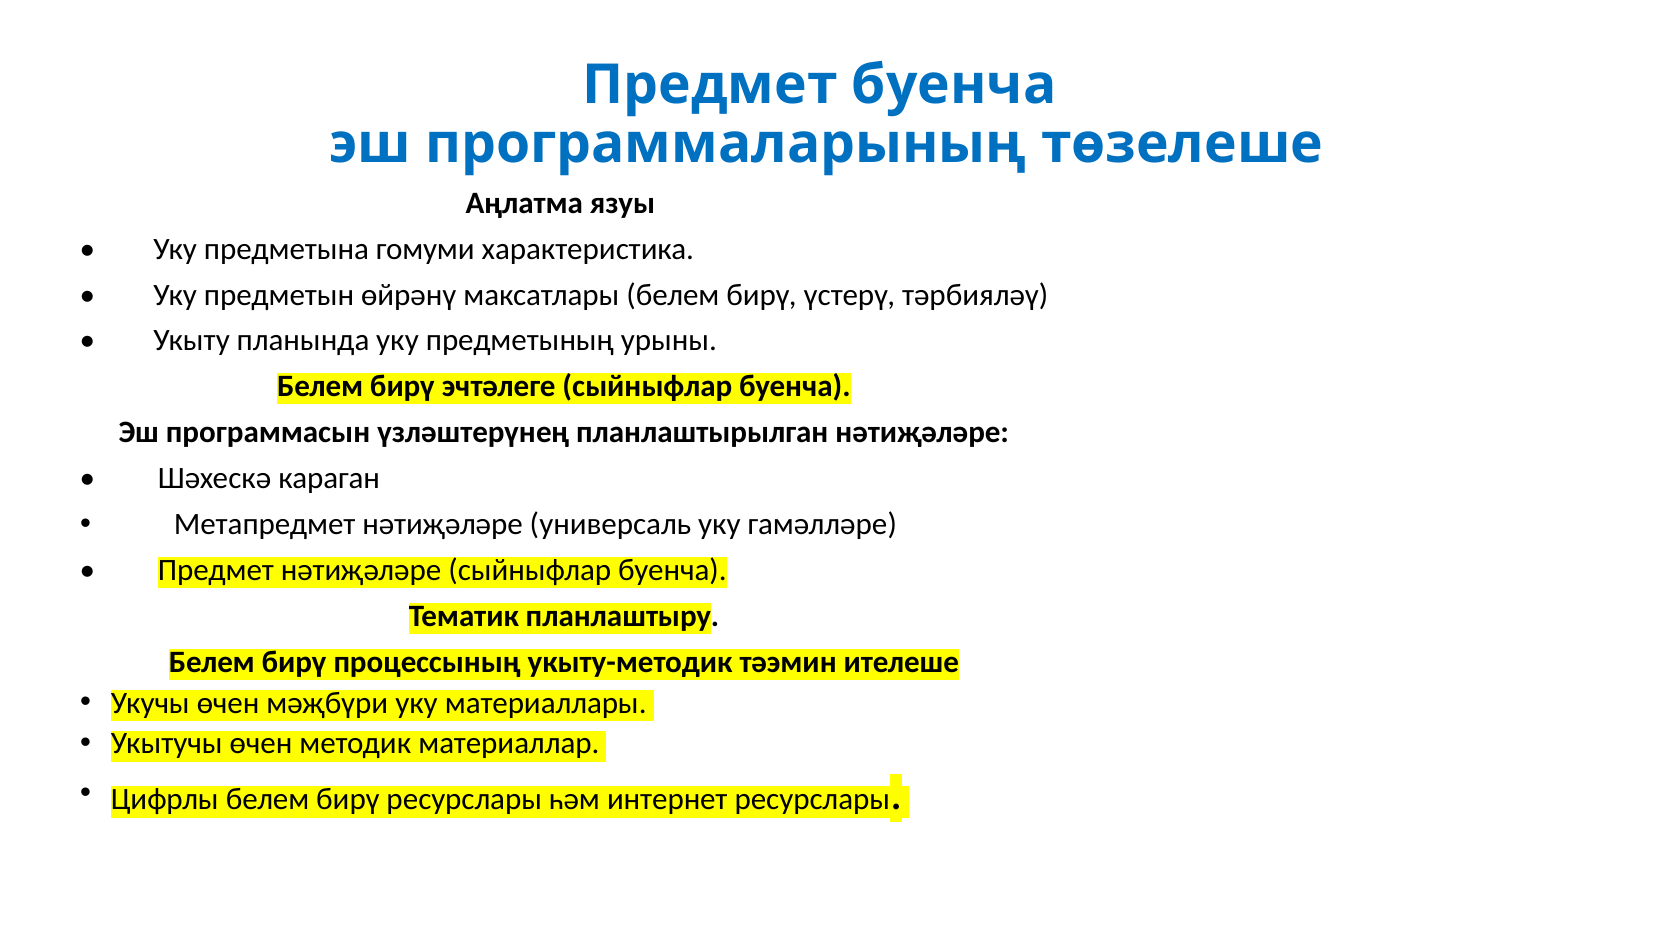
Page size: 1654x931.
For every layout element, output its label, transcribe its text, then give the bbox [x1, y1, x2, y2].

text_box Предмет буенча эш программаларының төзелеше [114, 49, 1540, 180]
text_box Аңлатма язуы • Уку предметына гомуми характеристика. • Уку предметын өйрәнү максатлары (белем бирү, үстерү, тәрбияләү) • Укыту планында уку предметының урыны. Белем бирү эчтәлеге (сыйныфлар буенча). Эш программасын үзләштерүнең планлаштырылган нәтиҗәләре: • Шәхескә караган Метапредмет нәтиҗәләре (универсаль уку гамәлләре) • Предмет нәтиҗәләре (сыйныфлар буенча). Тематик планлаштыру. Белем бирү процессының укыту-методик тәэмин ителеше Укучы өчен мәҗбүри уку материаллары. Укытучы өчен методик материаллар. Цифрлы белем бирү ресурслары һәм интернет ресурслары. [67, 180, 1624, 914]
